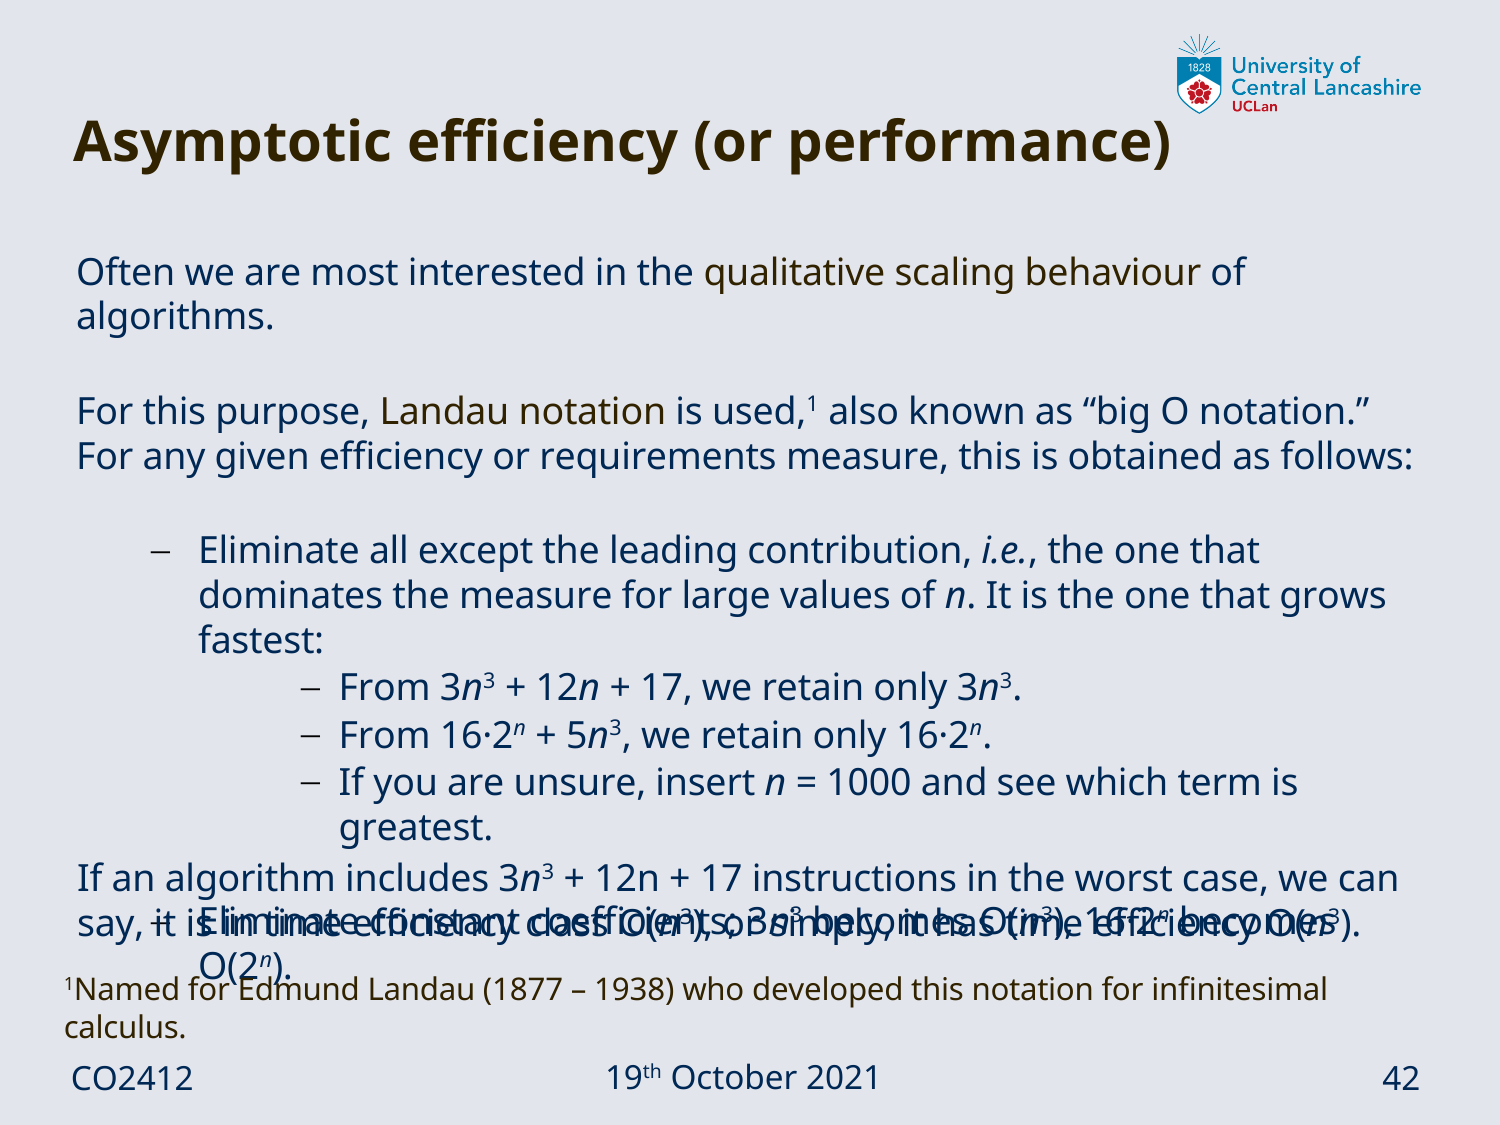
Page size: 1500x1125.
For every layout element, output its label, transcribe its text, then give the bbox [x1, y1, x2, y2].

text_box If an algorithm includes 3n3 + 12n + 17 instructions in the worst case, we can say, it is in time efficiency class O(n3), or simply, it has time efficiency O(n3). [62, 846, 1422, 952]
text_box Often we are most interested in the qualitative scaling behaviour of algorithms. For this purpose, Landau notation is used,1 also known as “big O notation.” For any given efficiency or requirements measure, this is obtained as follows: Eliminate all except the leading contribution, i.e., the one that dominates the measure for large values of n. It is the one that grows fastest: From 3n3 + 12n + 17, we retain only 3n3. From 16·2n + 5n3, we retain only 16·2n. If you are unsure, insert n = 1000 and see which term is greatest. Eliminate constant coefficients; 3n3 becomes O(n3), 16·2n becomes O(2n). [59, 240, 1444, 815]
title Asymptotic efficiency (or performance) [58, 93, 1475, 186]
picture [1177, 34, 1421, 93]
text_box 1Named for Edmund Landau (1877 – 1938) who developed this notation for infinitesimal calculus. [49, 962, 1447, 1015]
